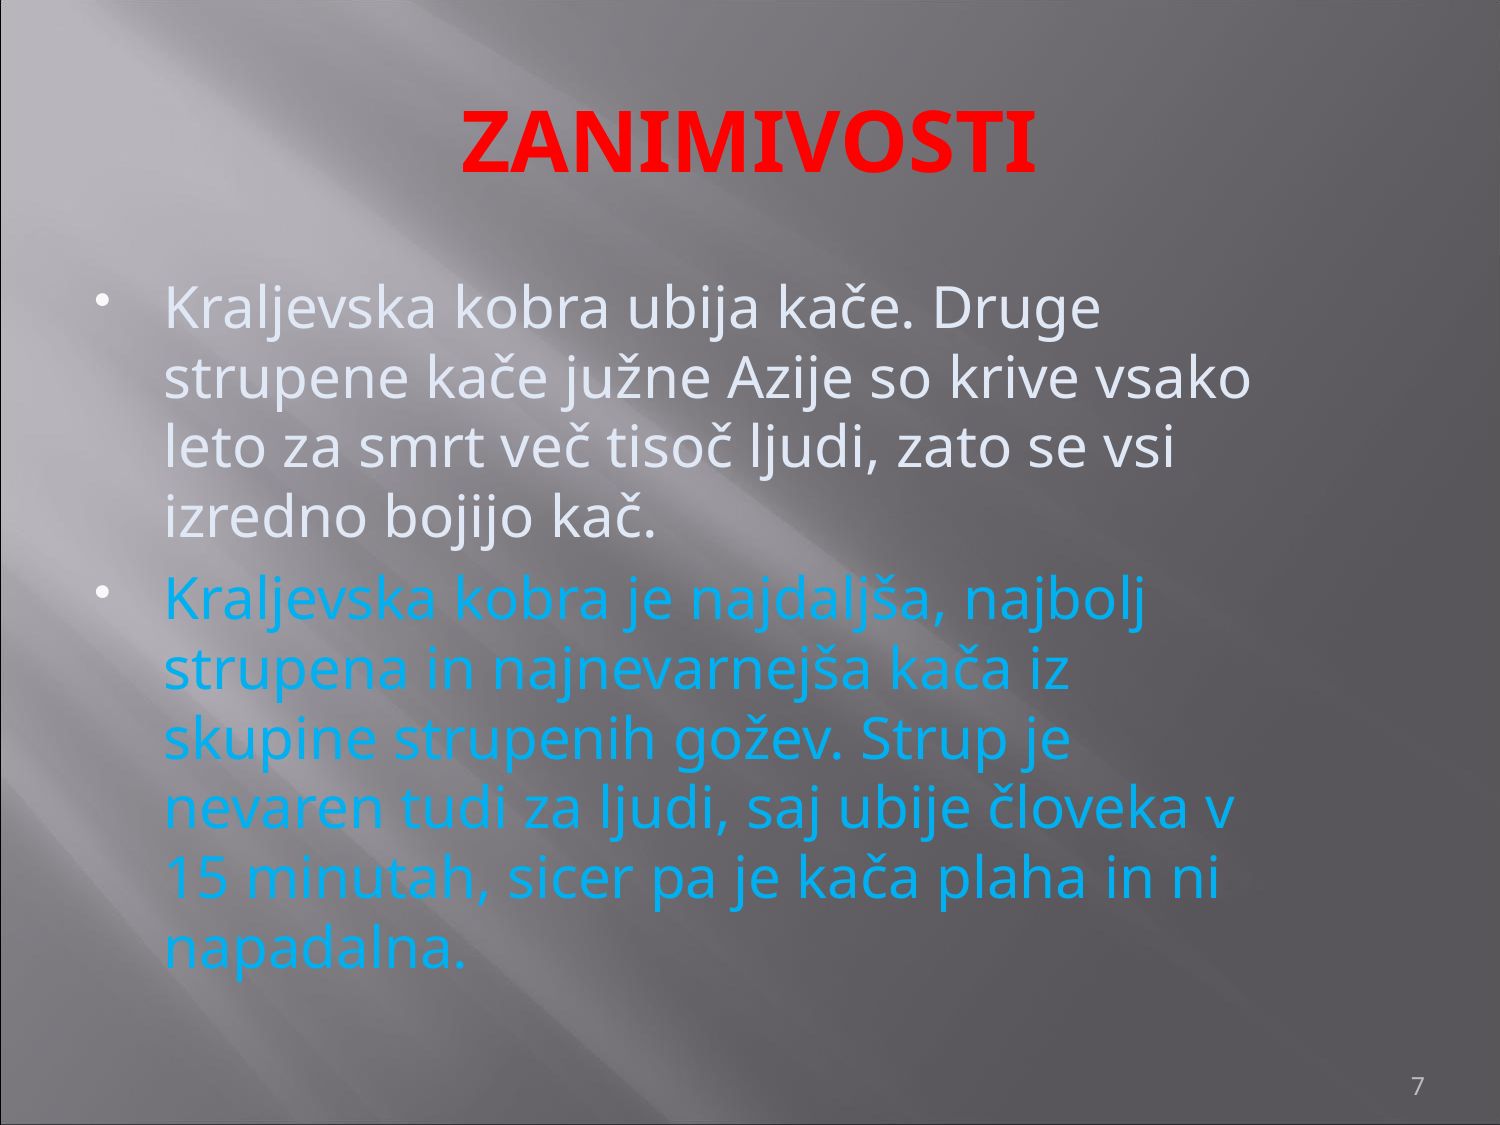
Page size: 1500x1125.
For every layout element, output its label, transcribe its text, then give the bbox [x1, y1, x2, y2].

title ZANIMIVOSTI [75, 45, 1425, 233]
picture [0, 0, 1500, 1125]
list Kraljevska kobra ubija kače. Druge strupene kače južne Azije so krive vsako leto za smrt več tisoč ljudi, zato se vsi izredno bojijo kač. Kraljevska kobra je najdaljša, najbolj strupena in najnevarnejša kača iz skupine strupenih gožev. Strup je nevaren tudi za ljudi, saj ubije človeka v 15 minutah, sicer pa je kača plaha in ni napadalna. [58, 262, 1300, 1055]
slide_number <number> [1299, 1052, 1425, 1113]
